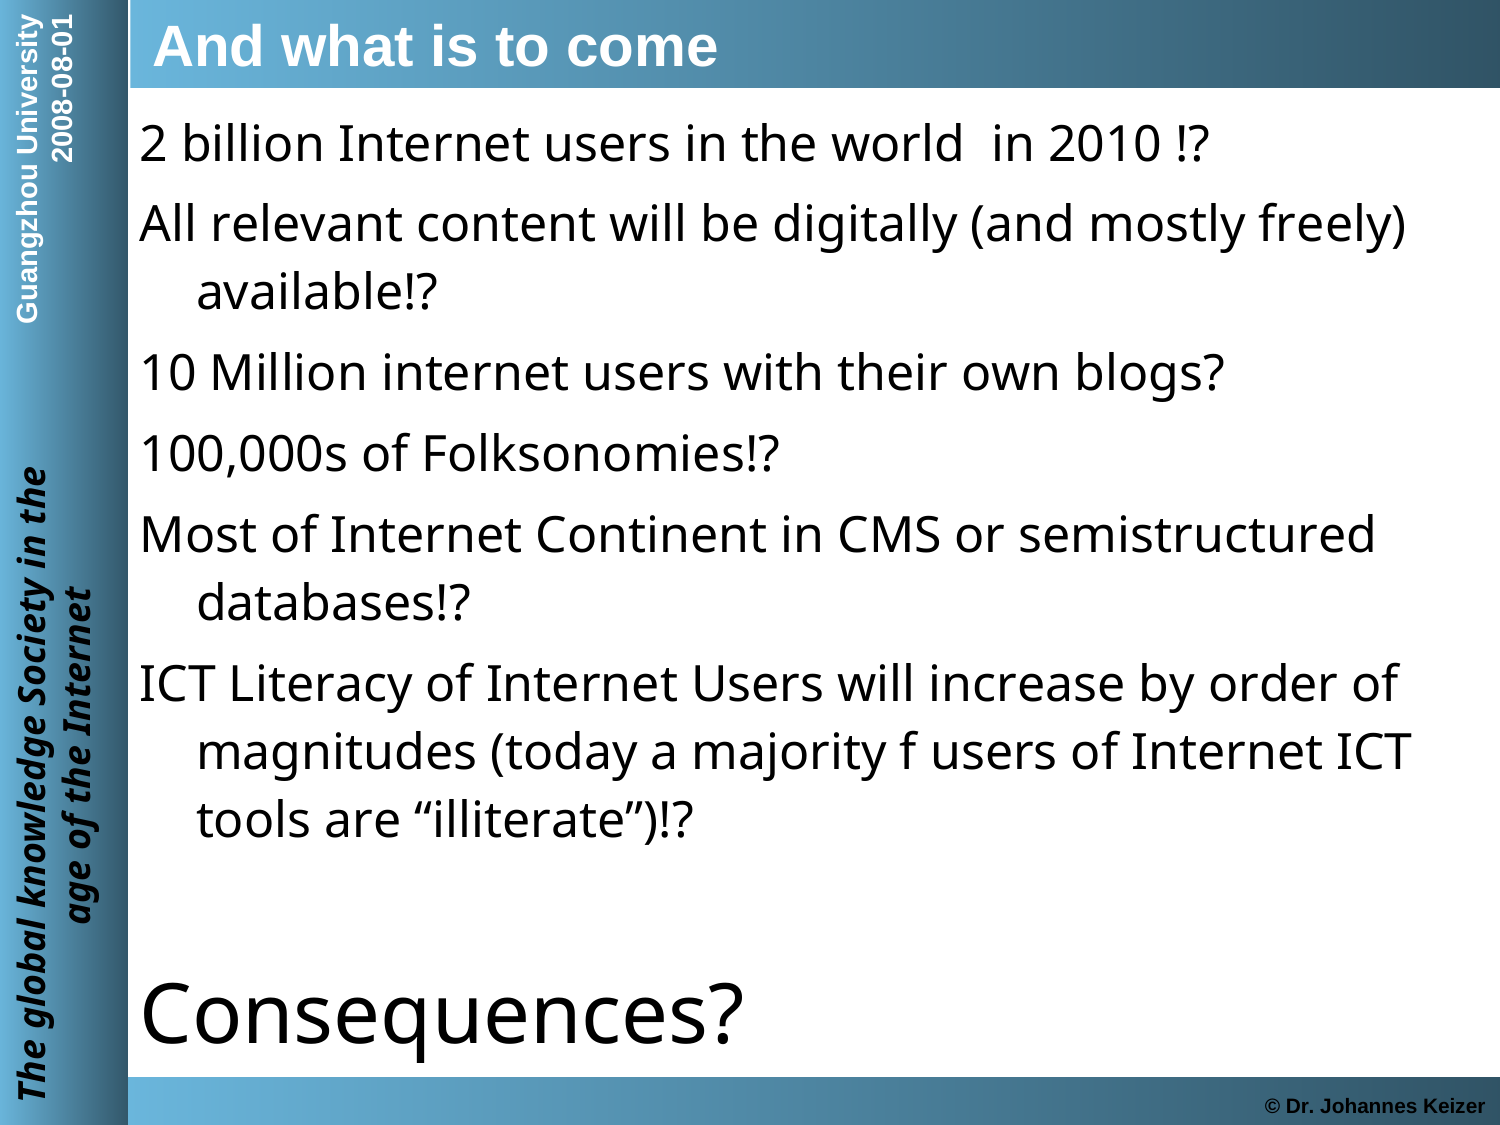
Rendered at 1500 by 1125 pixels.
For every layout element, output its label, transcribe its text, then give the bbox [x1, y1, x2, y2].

list 2 billion Internet users in the world in 2010 !? All relevant content will be digitally (and mostly freely) available!? 10 Million internet users with their own blogs? 100,000s of Folksonomies!? Most of Internet Continent in CMS or semistructured databases!? ICT Literacy of Internet Users will increase by order of magnitudes (today a majority f users of Internet ICT tools are “illiterate”)!? Consequences? [125, 99, 1472, 1067]
text_box And what is to come [137, 0, 1500, 86]
